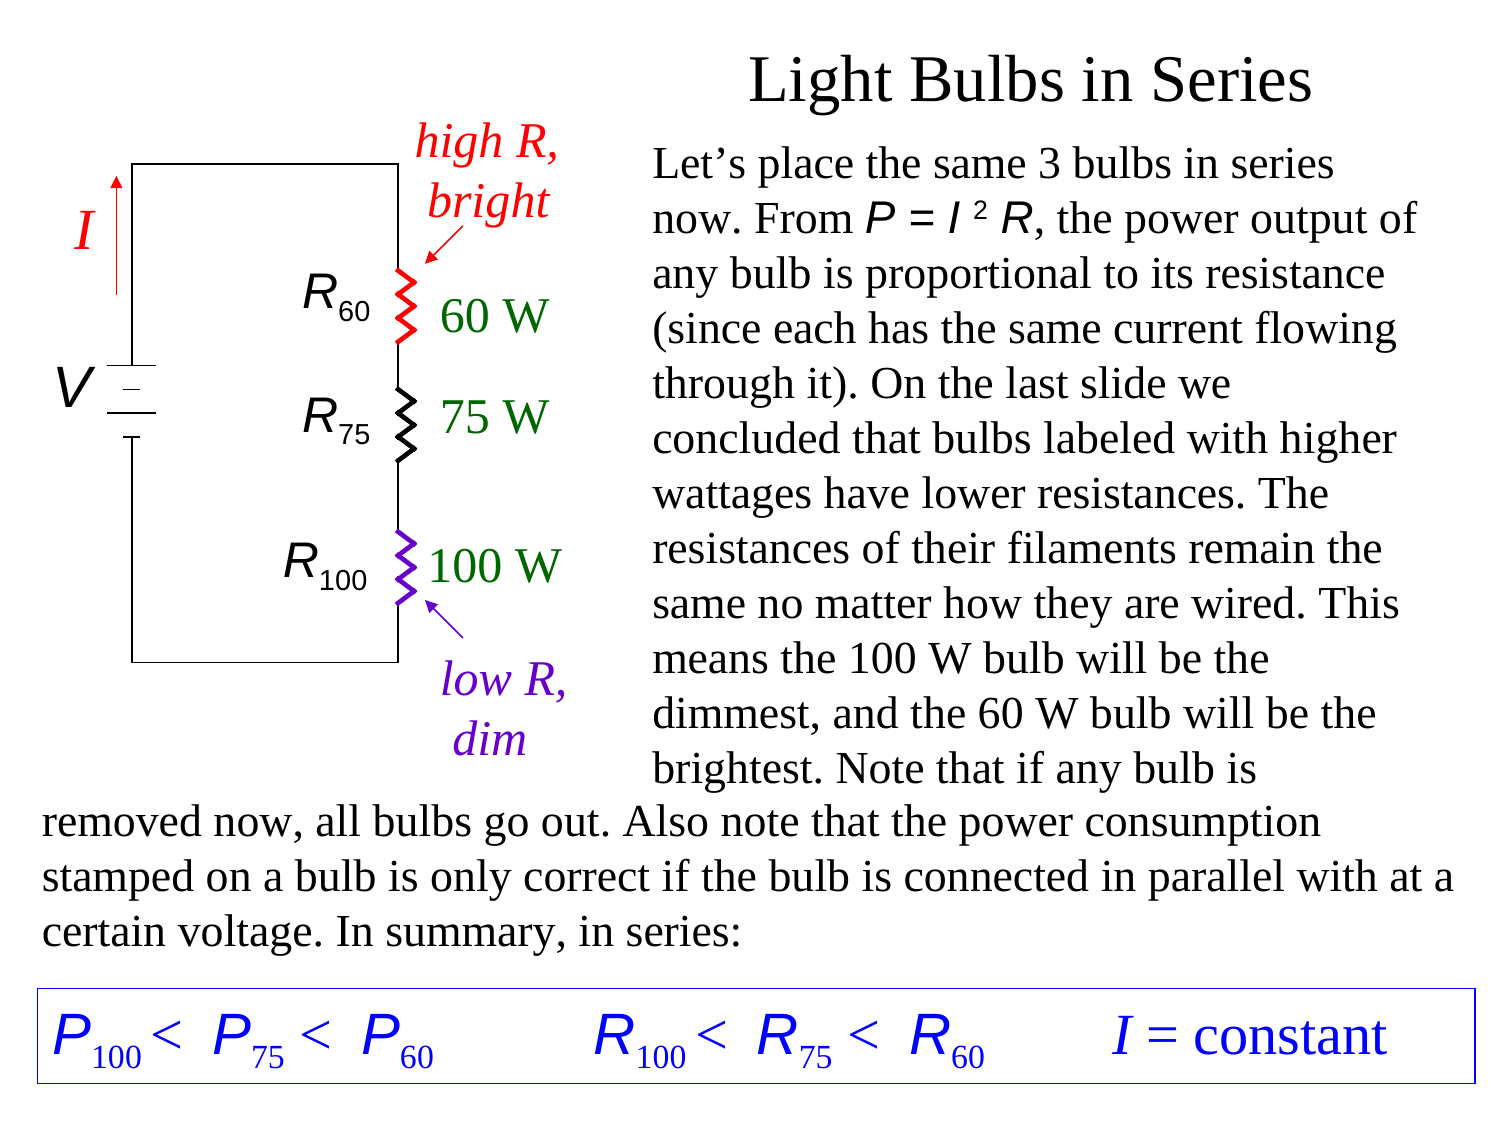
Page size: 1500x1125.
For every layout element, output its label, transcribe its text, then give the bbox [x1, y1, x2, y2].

text_box high R, bright [399, 99, 751, 236]
text_box R75 [287, 374, 398, 459]
text_box 100 W [412, 524, 601, 601]
text_box V [37, 341, 93, 427]
text_box I [59, 183, 100, 269]
text_box R60 [287, 251, 398, 335]
text_box P100 < P75 < P60 R100 < R75 < R60 I = constant [37, 988, 1476, 1084]
text_box 75 W [412, 376, 601, 452]
title Light Bulbs in Series [599, 12, 1463, 138]
text_box R100 [268, 519, 400, 604]
text_box low R, dim [424, 637, 613, 773]
text_box Let’s place the same 3 bulbs in series now. From P = I 2 R, the power output of any bulb is proportional to its resistance (since each has the same current flowing through it). On the last slide we concluded that bulbs labeled with higher wattages have lower resistances. The resistances of their filaments remain the same no matter how they are wired. This means the 100 W bulb will be the dimmest, and the 60 W bulb will be the brightest. Note that if any bulb is [637, 124, 1438, 783]
text_box removed now, all bulbs go out. Also note that the power consumption stamped on a bulb is only correct if the bulb is connected in parallel with at a certain voltage. In summary, in series: [27, 783, 1478, 964]
text_box 60 W [412, 274, 601, 351]
